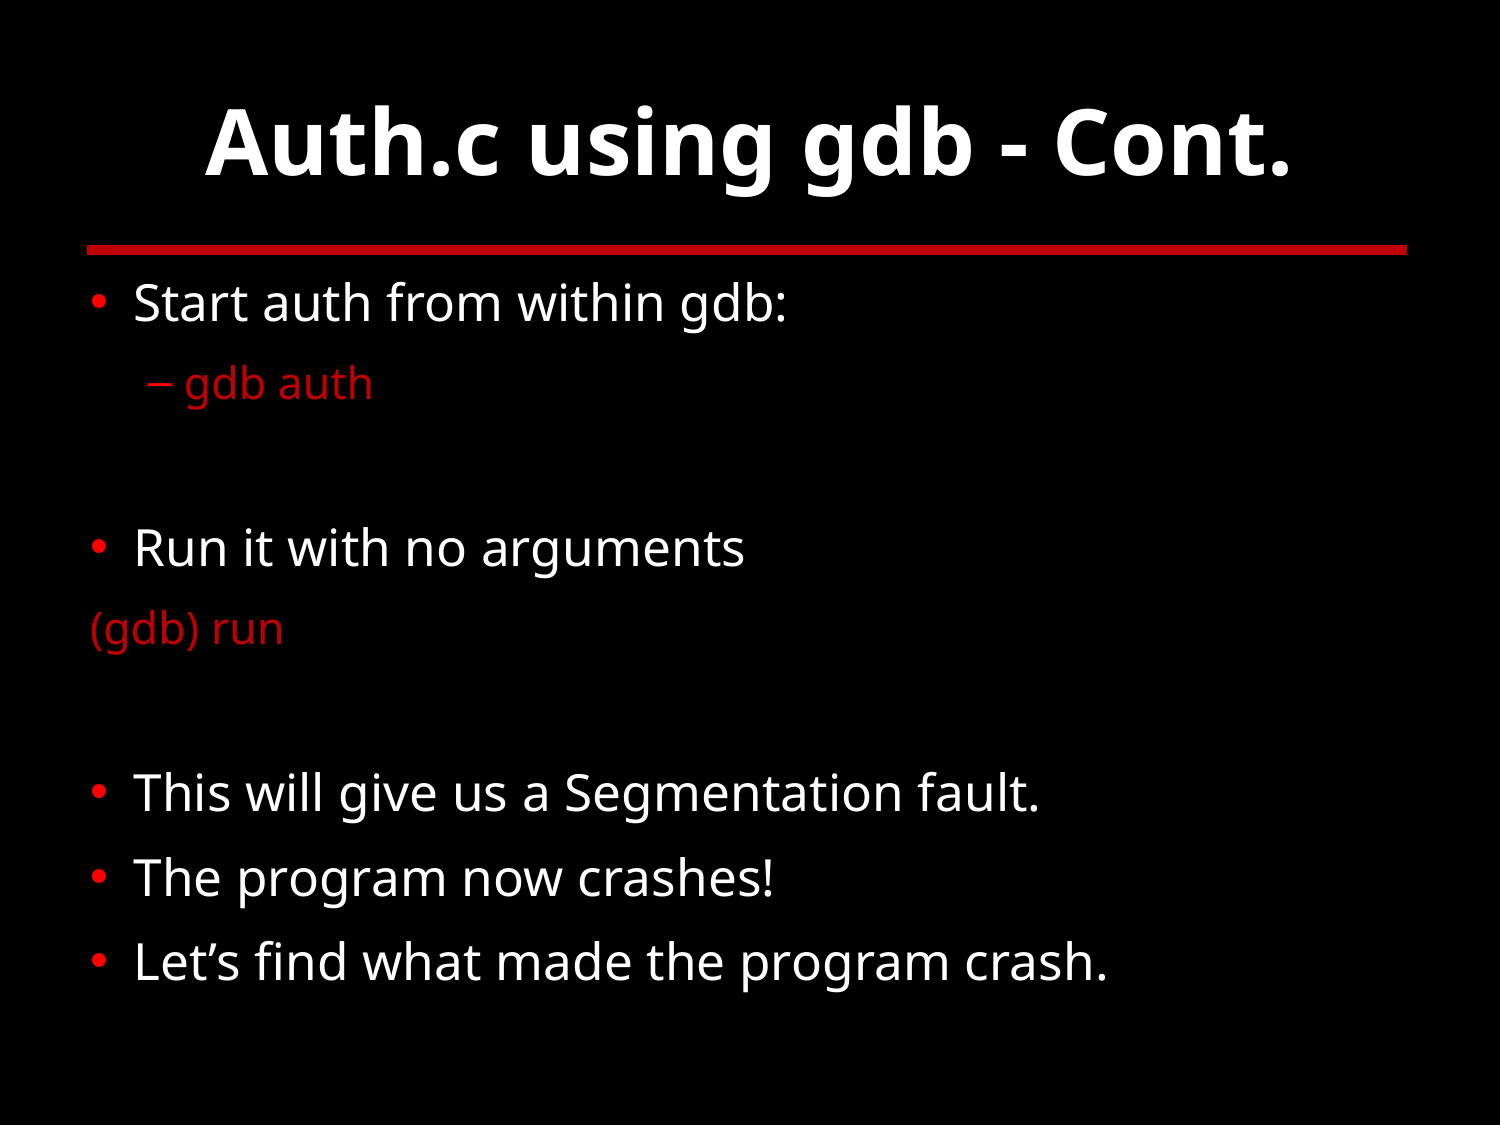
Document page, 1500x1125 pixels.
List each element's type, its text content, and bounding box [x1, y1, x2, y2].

list Start auth from within gdb: gdb auth Run it with no arguments (gdb) run This will give us a Segmentation fault. The program now crashes! Let’s find what made the program crash. [75, 262, 1425, 1005]
title Auth.c using gdb - Cont. [75, 45, 1425, 233]
